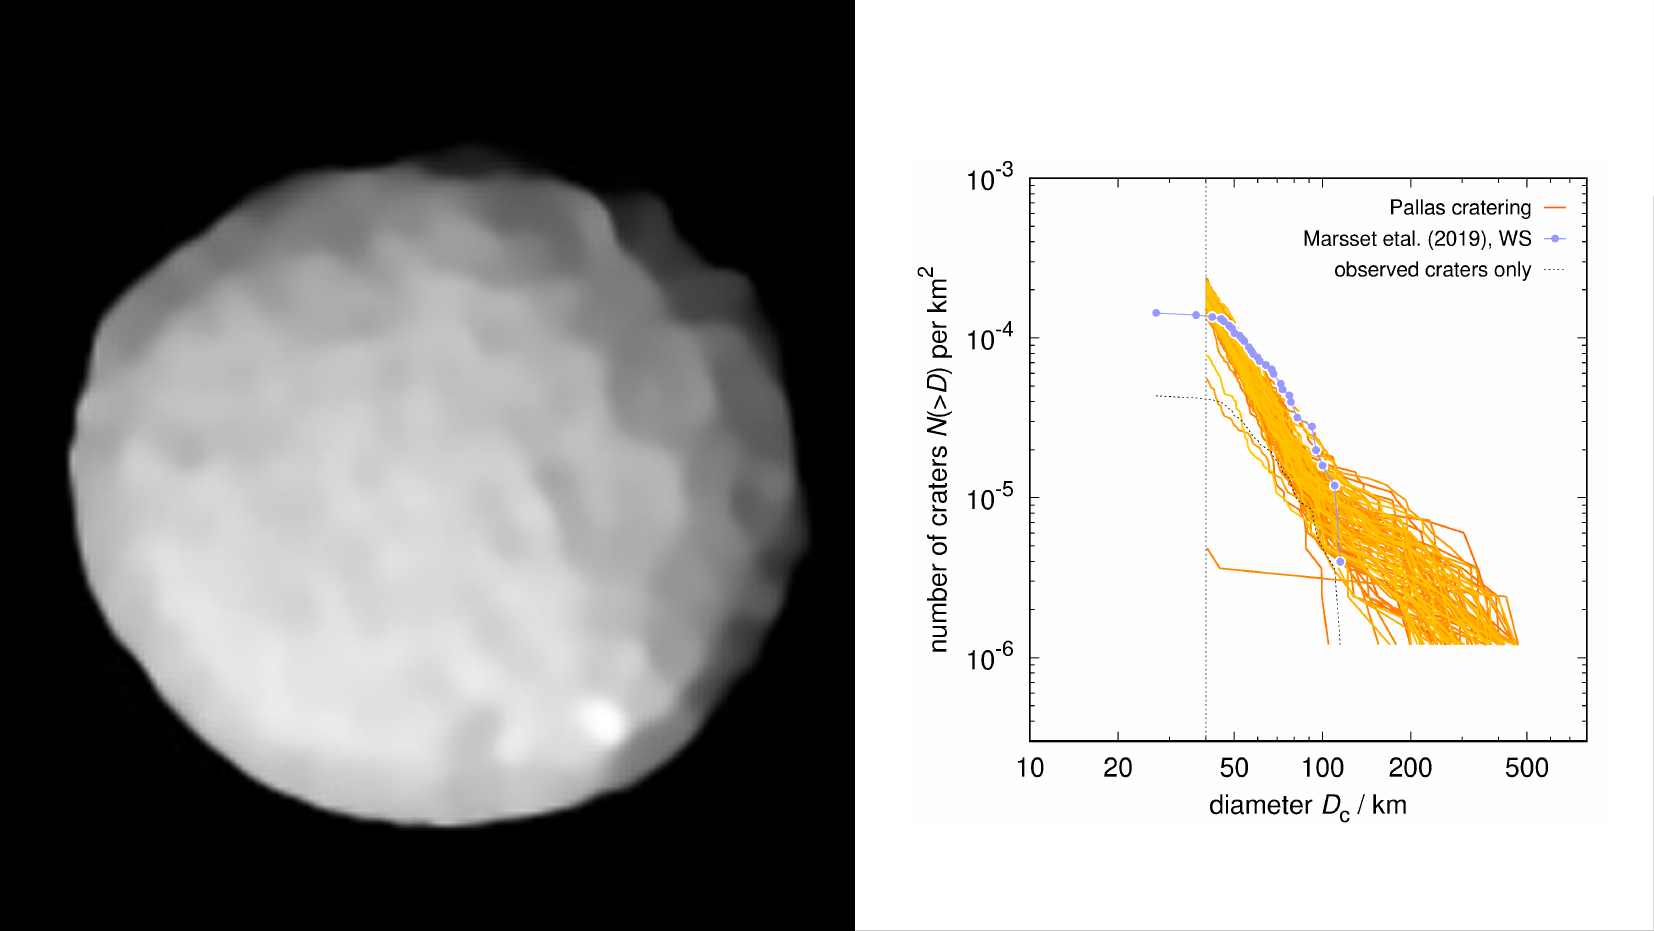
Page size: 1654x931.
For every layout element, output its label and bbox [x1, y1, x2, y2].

picture [915, 159, 1606, 826]
text_box [855, 0, 1654, 931]
picture [0, 0, 855, 931]
